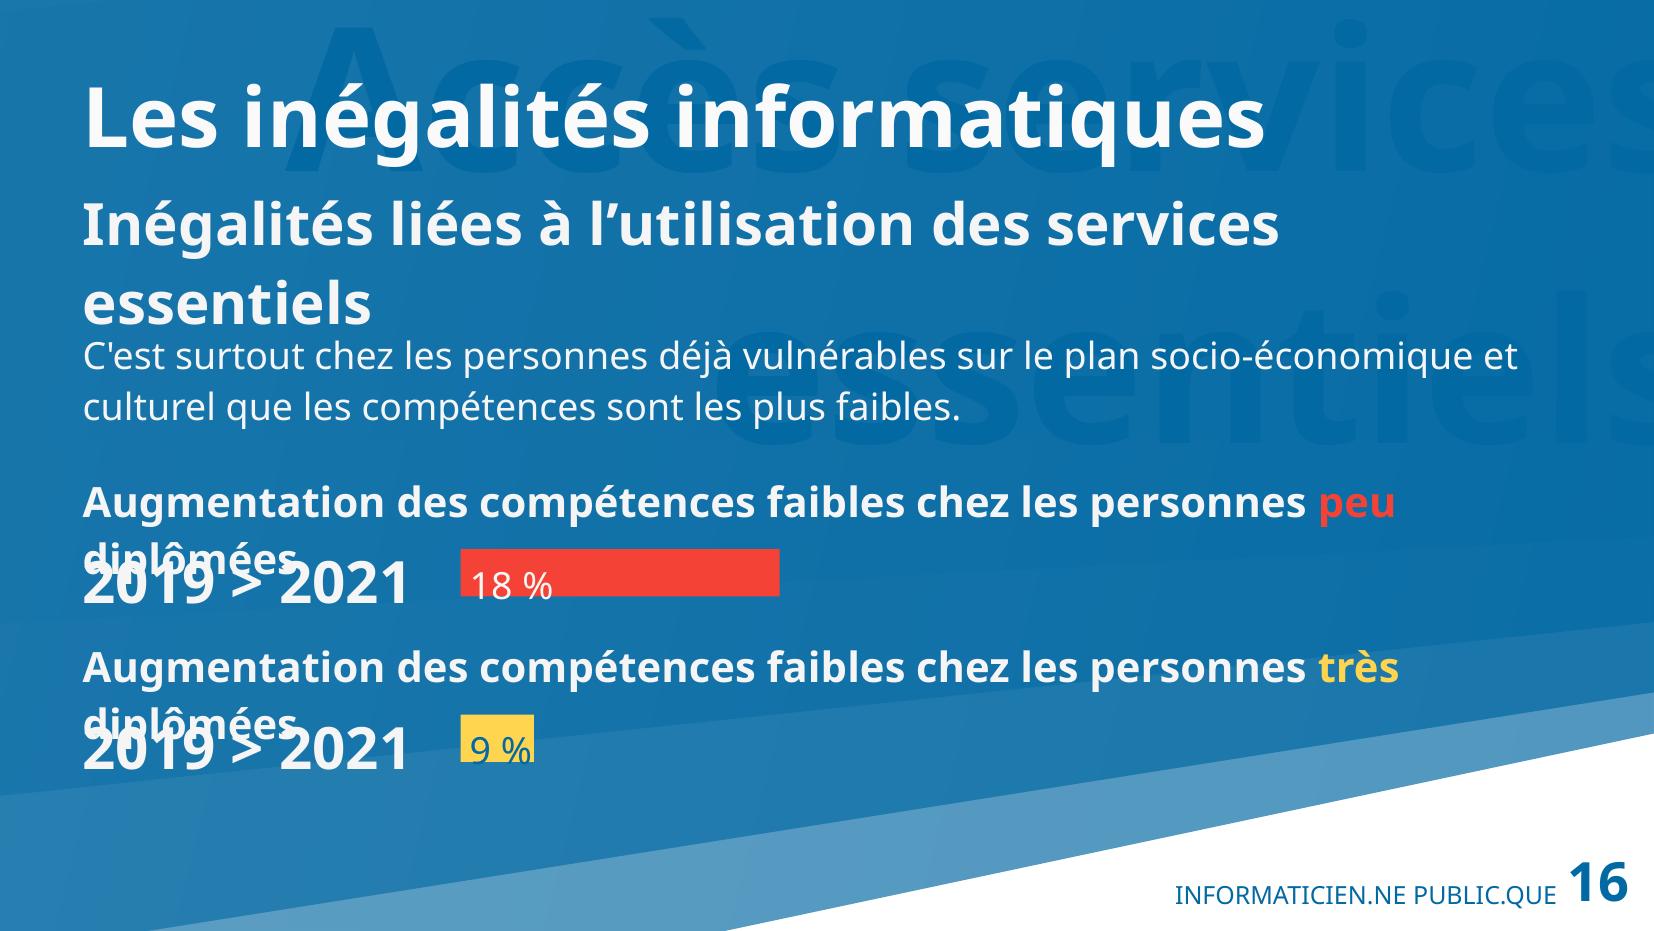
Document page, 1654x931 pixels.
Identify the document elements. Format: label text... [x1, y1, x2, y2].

text_box Augmentation des compétences faibles chez les personnes très diplômées [82, 637, 1548, 691]
text_box 18 % [454, 552, 597, 609]
title Accès services essentiels [213, 0, 1654, 470]
subtitle 2019 > 2021 [82, 536, 461, 626]
text_box 2019 > 2021 [82, 701, 461, 792]
text_box C'est surtout chez les personnes déjà vulnérables sur le plan socio-économique et culturel que les compétences sont les plus faibles. [82, 308, 1571, 455]
text_box [460, 549, 780, 597]
text_box 9 % [454, 717, 597, 774]
text_box Augmentation des compétences faibles chez les personnes peu diplômées [82, 472, 1548, 526]
title Les inégalités informatiques [82, 0, 1571, 217]
text_box Inégalités liées à l’utilisation des services essentiels [82, 217, 1571, 308]
